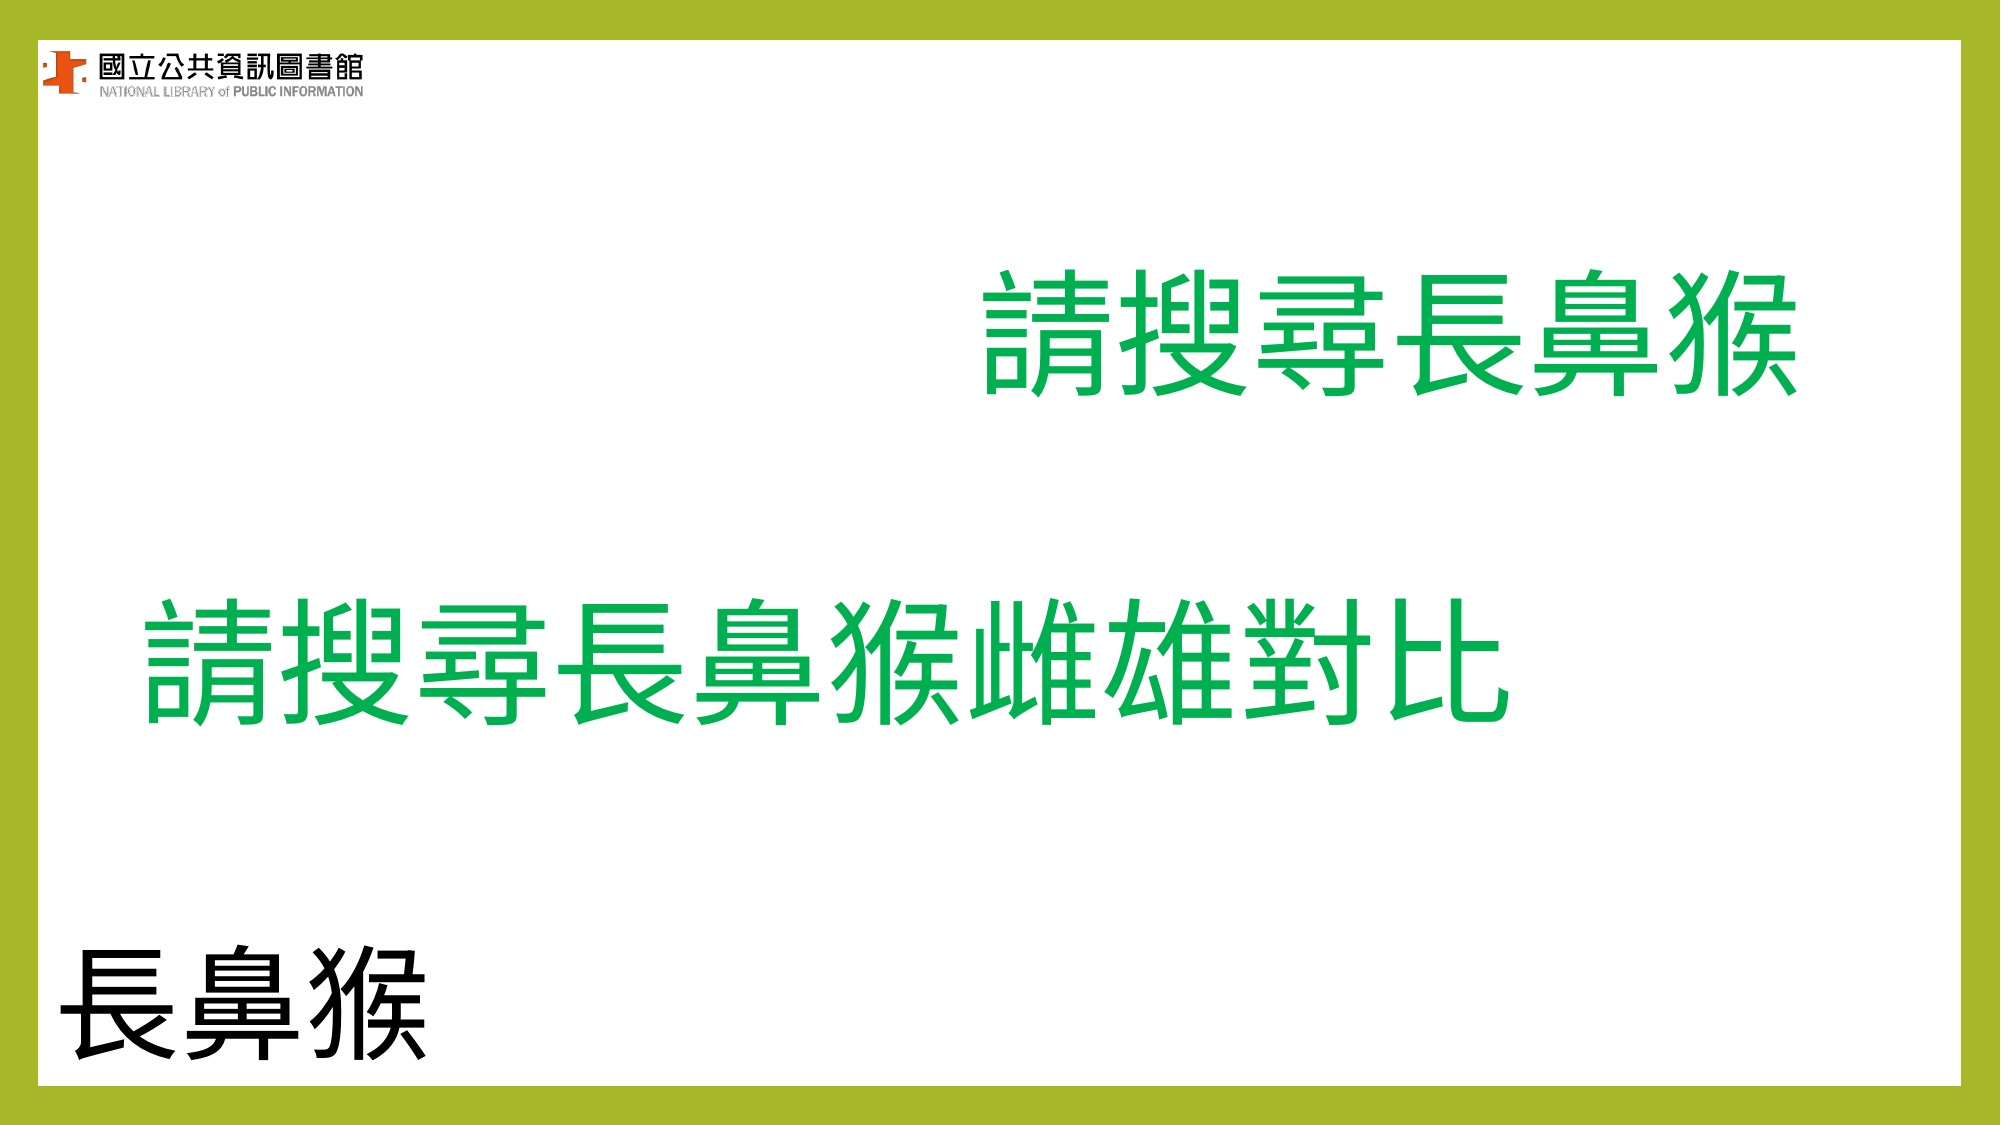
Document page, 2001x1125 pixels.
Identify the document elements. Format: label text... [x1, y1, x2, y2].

text_box 請搜尋長鼻猴 [962, 240, 1827, 423]
text_box 請搜尋長鼻猴雌雄對比 [124, 569, 1544, 752]
text_box 長鼻猴 [39, 917, 1004, 1085]
